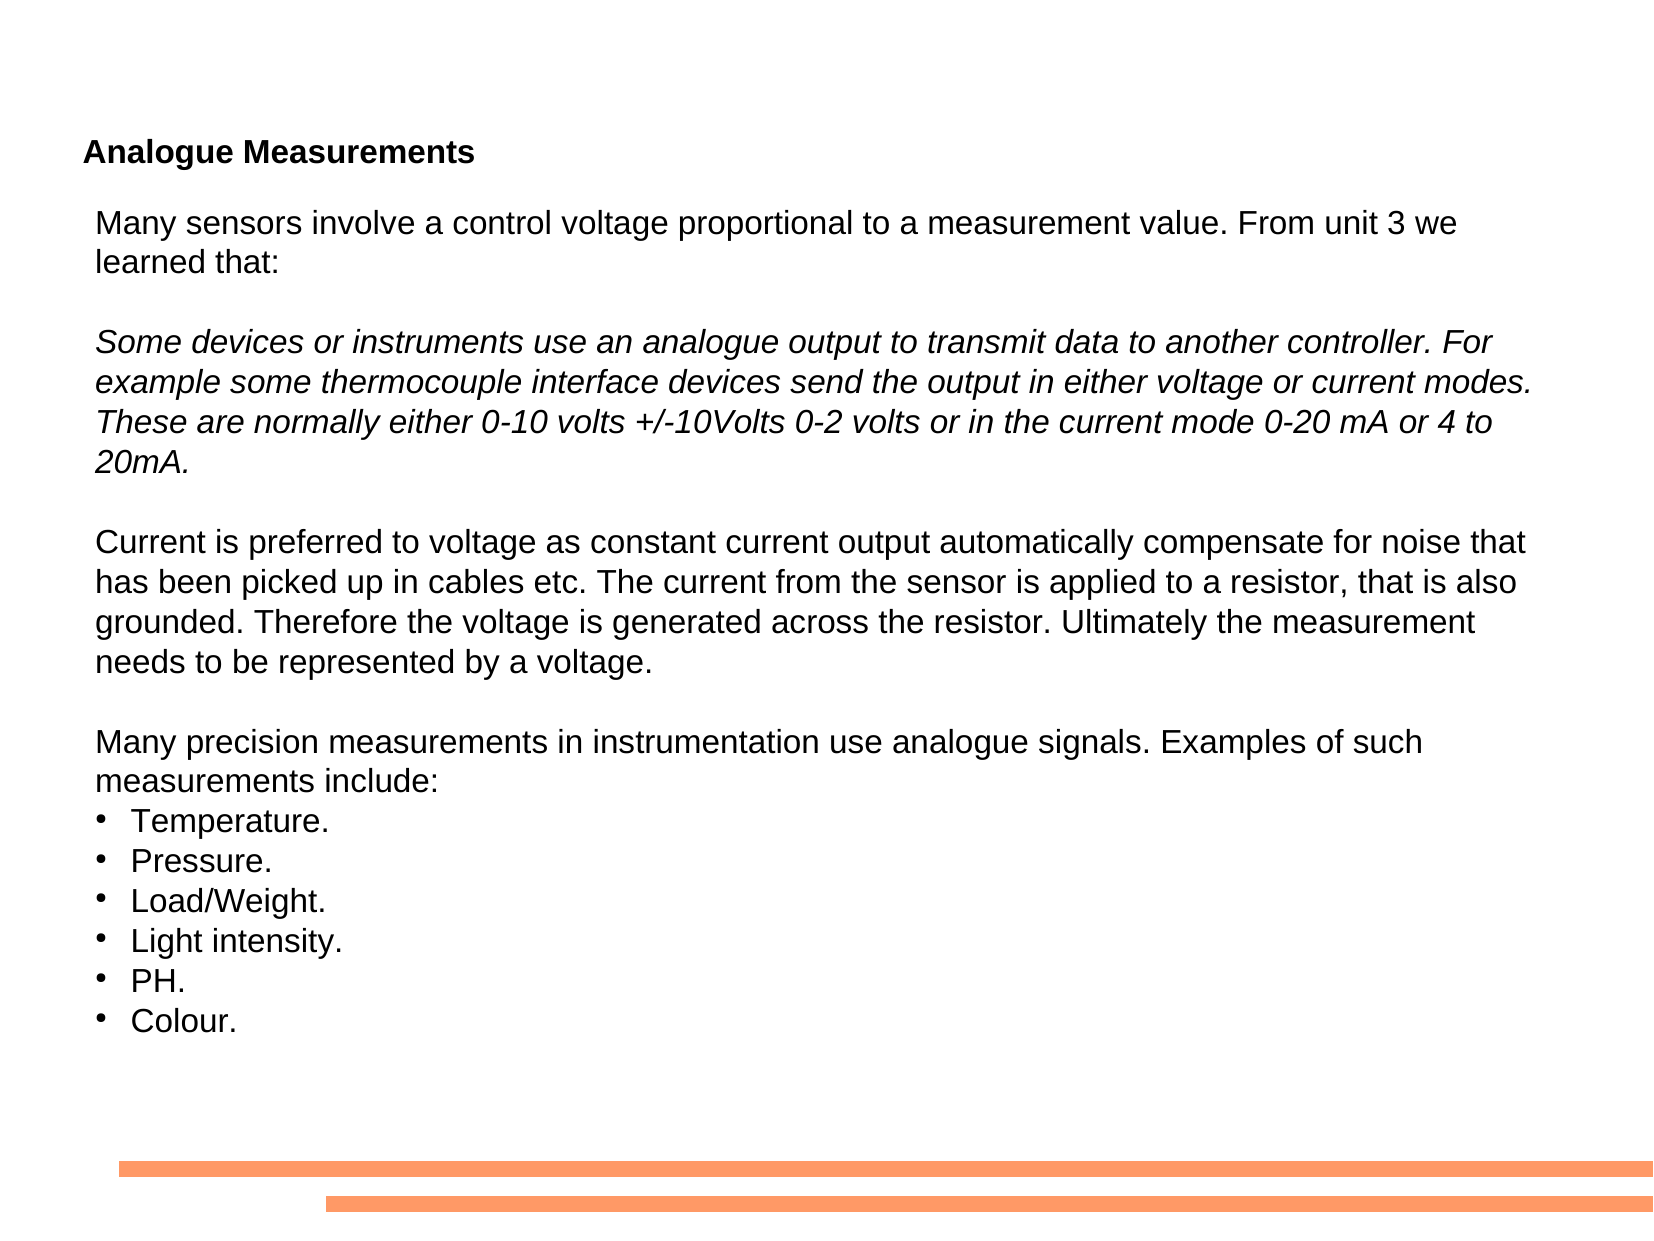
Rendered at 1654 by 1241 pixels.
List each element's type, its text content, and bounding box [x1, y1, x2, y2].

list Many sensors involve a control voltage proportional to a measurement value. From unit 3 we learned that: Some devices or instruments use an analogue output to transmit data to another controller. For example some thermocouple interface devices send the output in either voltage or current modes. These are normally either 0-10 volts +/-10Volts 0-2 volts or in the current mode 0-20 mA or 4 to 20mA. Current is preferred to voltage as constant current output automatically compensate for noise that has been picked up in cables etc. The current from the sensor is applied to a resistor, that is also grounded. Therefore the voltage is generated across the resistor. Ultimately the measurement needs to be represented by a voltage. Many precision measurements in instrumentation use analogue signals. Examples of such measurements include: Temperature. Pressure. Load/Weight. Light intensity. PH. Colour. [95, 200, 1548, 1159]
title Analogue Measurements [82, 129, 1571, 170]
